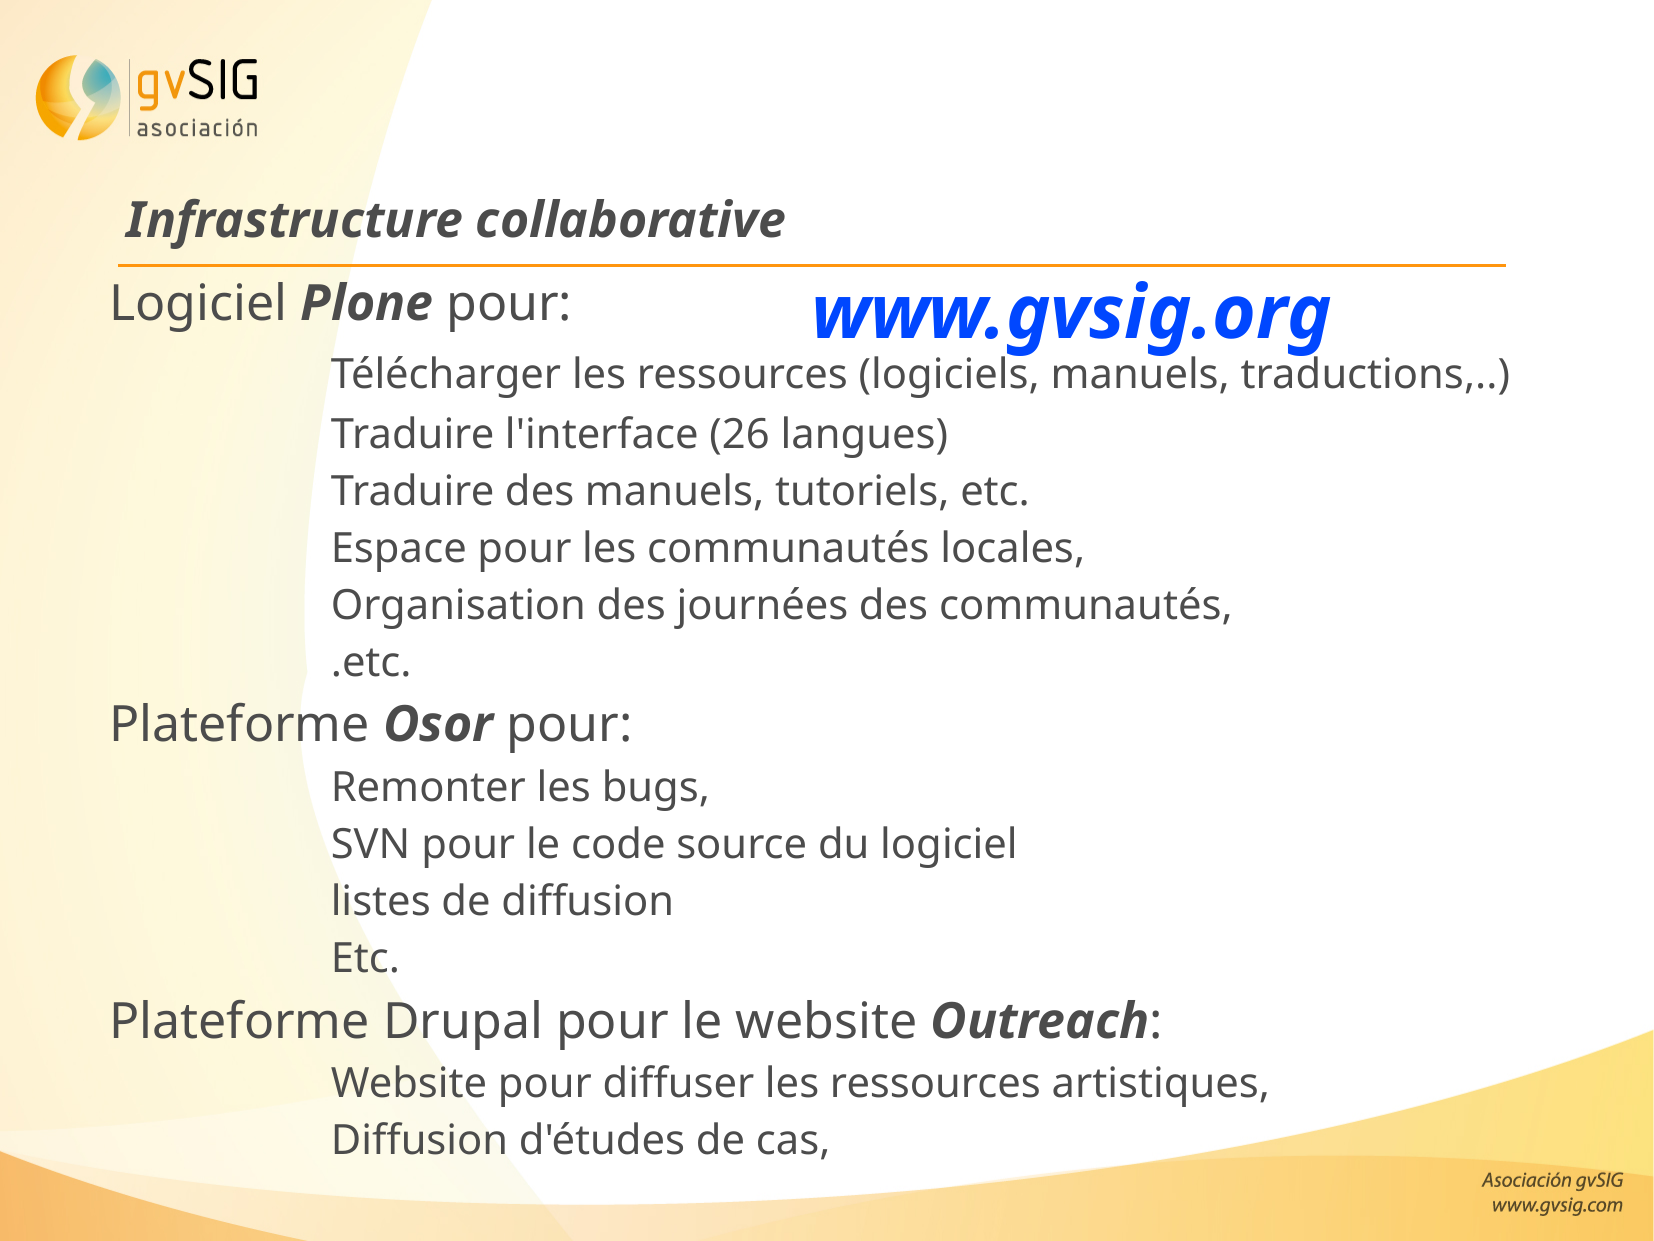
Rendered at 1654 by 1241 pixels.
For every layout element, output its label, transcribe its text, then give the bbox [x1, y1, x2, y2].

text_box www.gvsig.org [811, 265, 1498, 337]
picture [0, 0, 1654, 1241]
text_box Infrastructure collaborative [126, 188, 1030, 247]
text_box Logiciel Plone pour: Télécharger les ressources (logiciels, manuels, traductions,..) Traduire l'interface (26 langues) Traduire des manuels, tutoriels, etc. Espace pour les communautés locales, Organisation des journées des communautés, .etc. Plateforme Osor pour: Remonter les bugs, SVN pour le code source du logiciel listes de diffusion Etc. Plateforme Drupal pour le website Outreach: Website pour diffuser les ressources artistiques, Diffusion d'études de cas, [109, 337, 1616, 1153]
